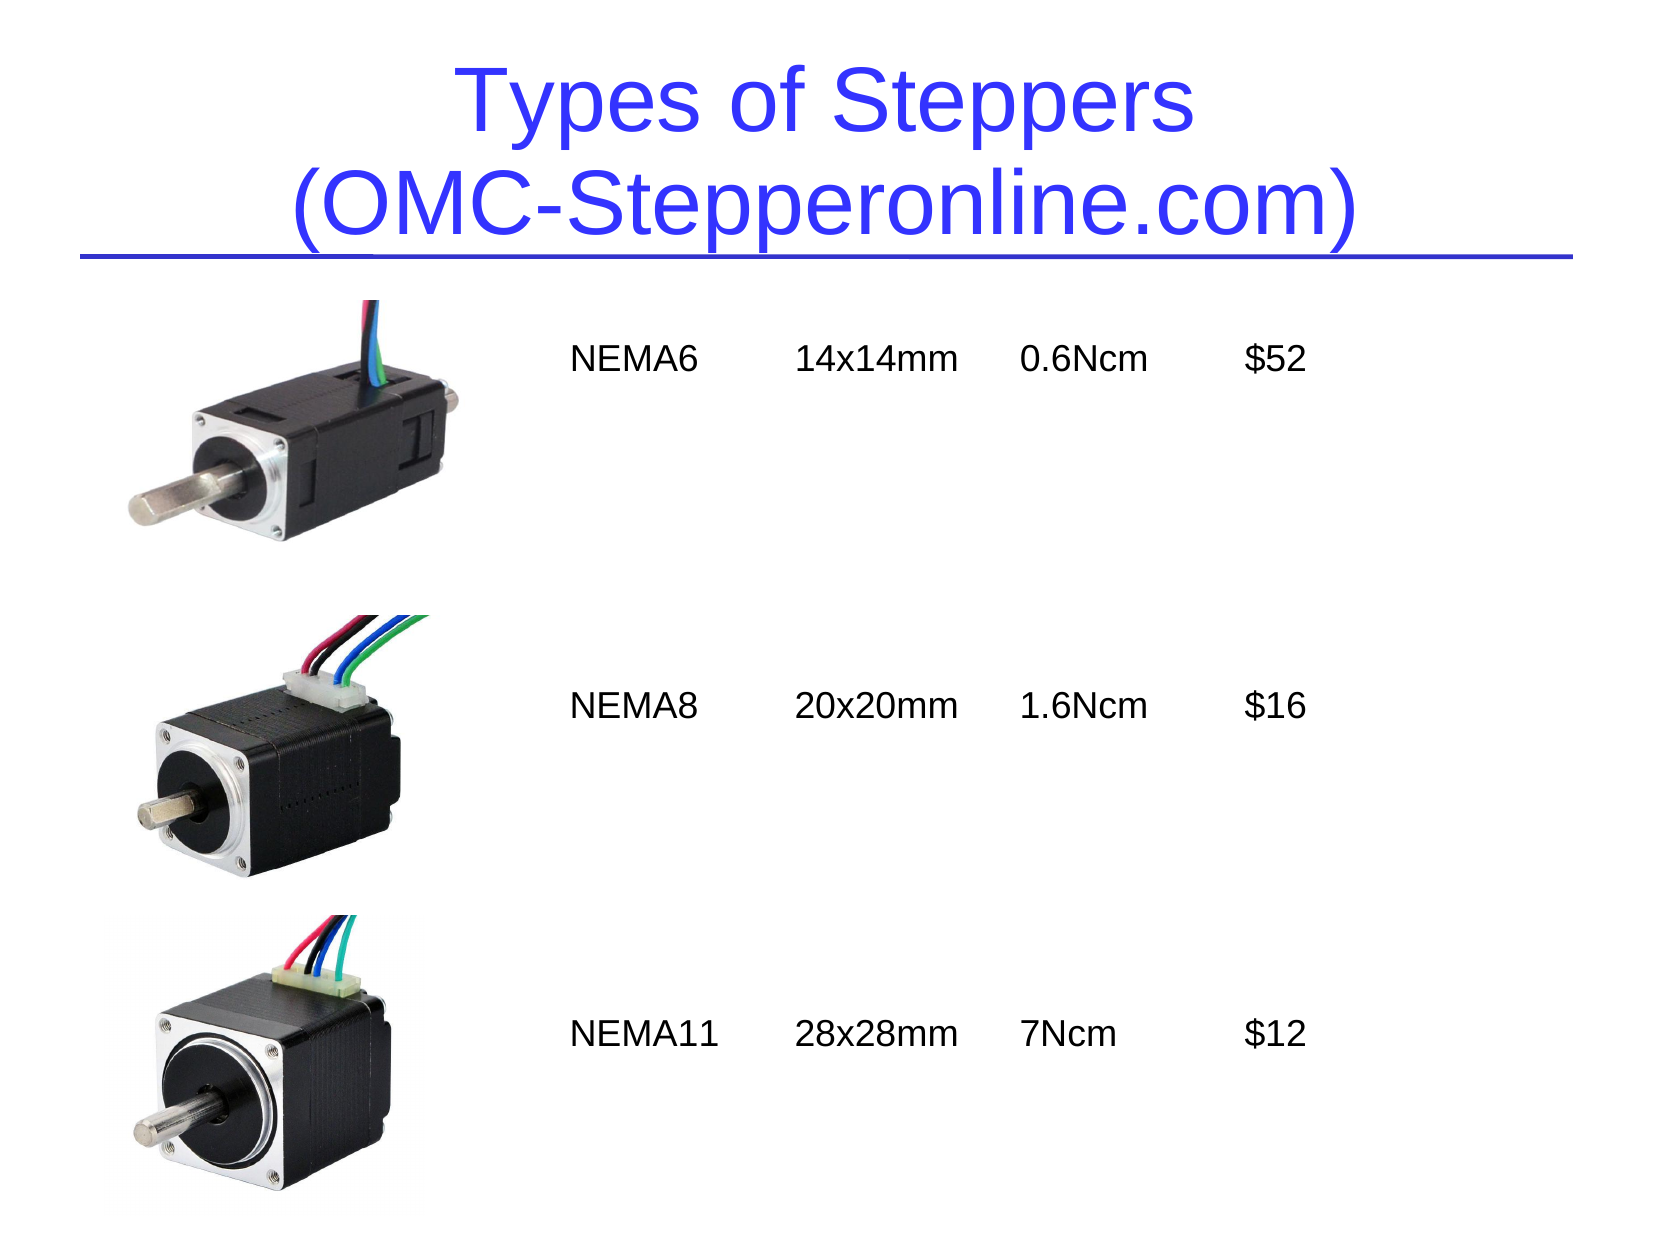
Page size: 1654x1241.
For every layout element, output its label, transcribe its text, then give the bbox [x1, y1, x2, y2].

picture [94, 615, 451, 1216]
text_box NEMA8 20x20mm 1.6Ncm $16 [554, 677, 1410, 735]
text_box NEMA6 14x14mm 0.6Ncm $52 [554, 329, 1531, 388]
title Types of Steppers (OMC-Stepperonline.com) [82, 48, 1569, 256]
picture [90, 300, 514, 601]
text_box NEMA11 28x28mm 7Ncm $12 [554, 1004, 1500, 1105]
